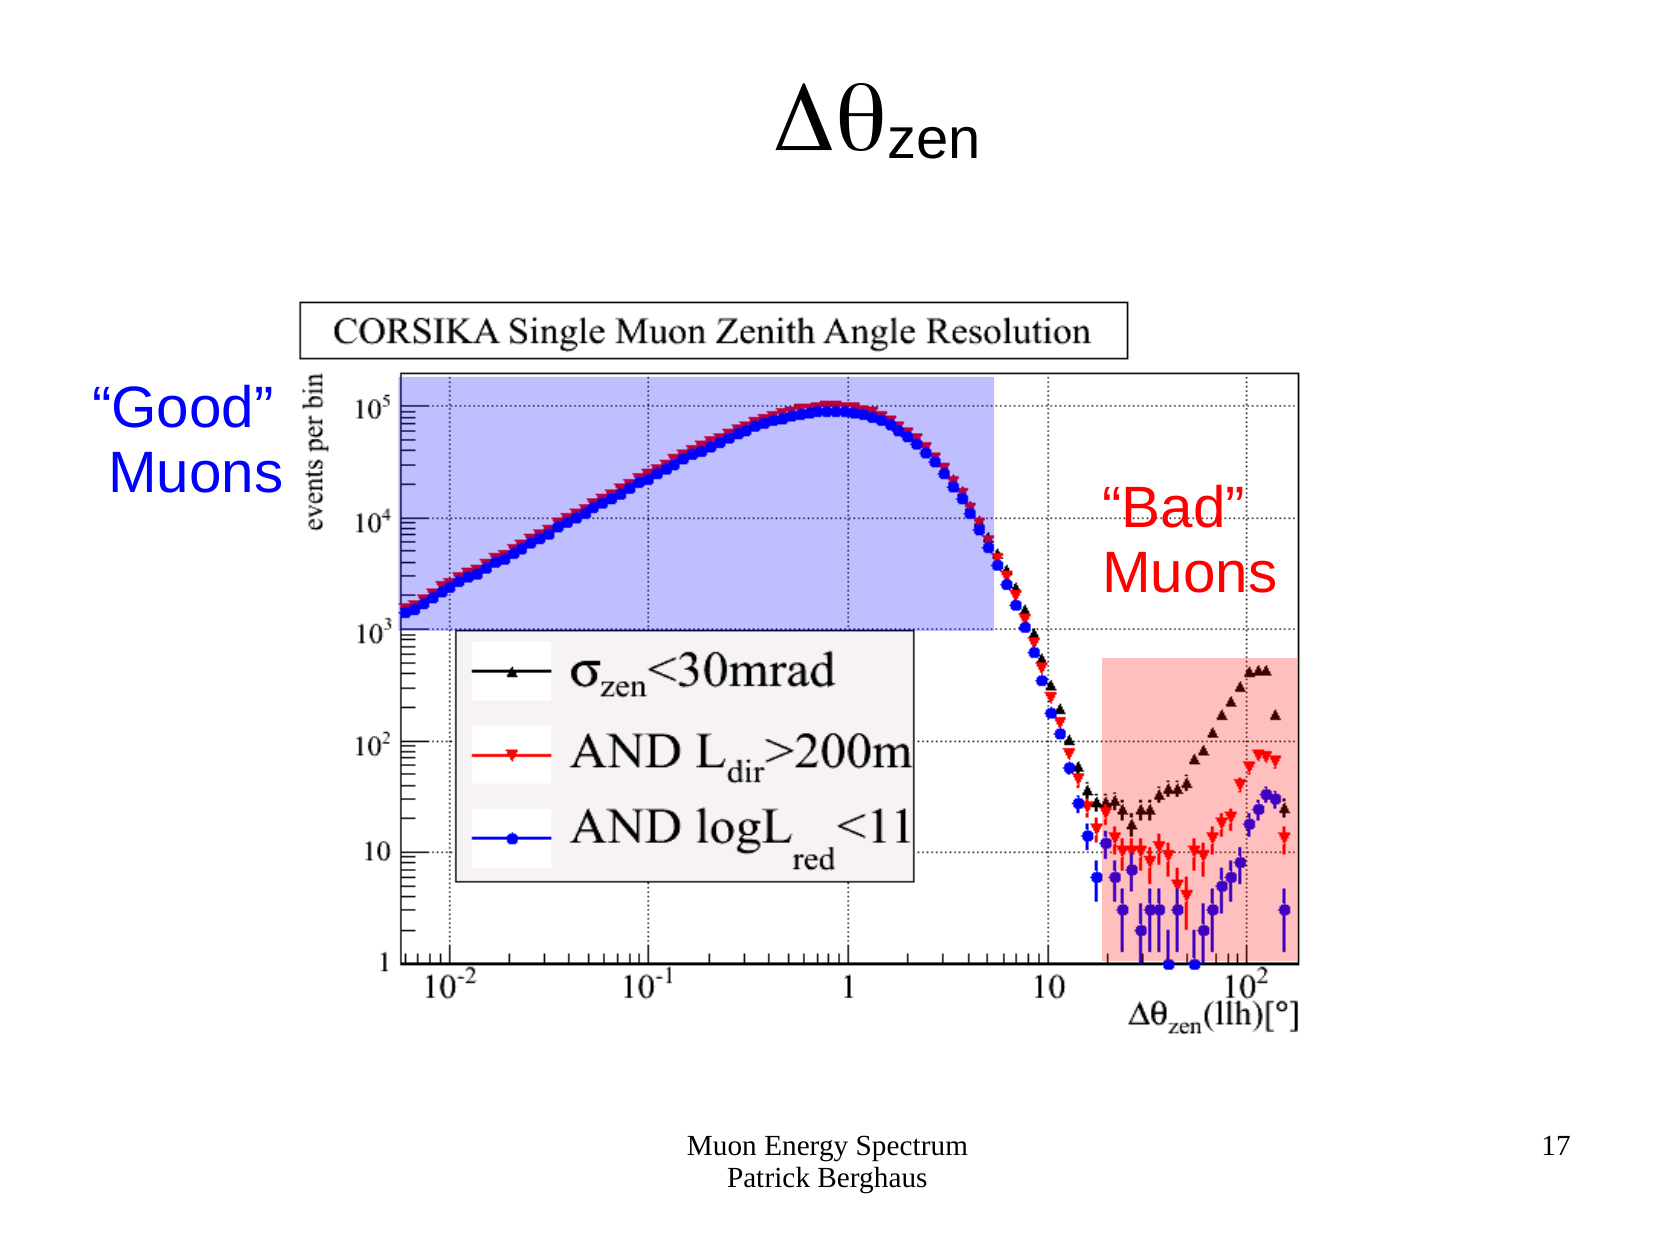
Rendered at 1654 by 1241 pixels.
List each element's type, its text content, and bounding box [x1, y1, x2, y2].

text_box Dqzen [759, 52, 996, 246]
picture [289, 299, 1411, 1038]
text_box “Bad” Muons [1087, 467, 1293, 655]
text_box [1102, 658, 1297, 962]
text_box “Good” Muons [77, 367, 299, 556]
text_box [398, 376, 995, 631]
